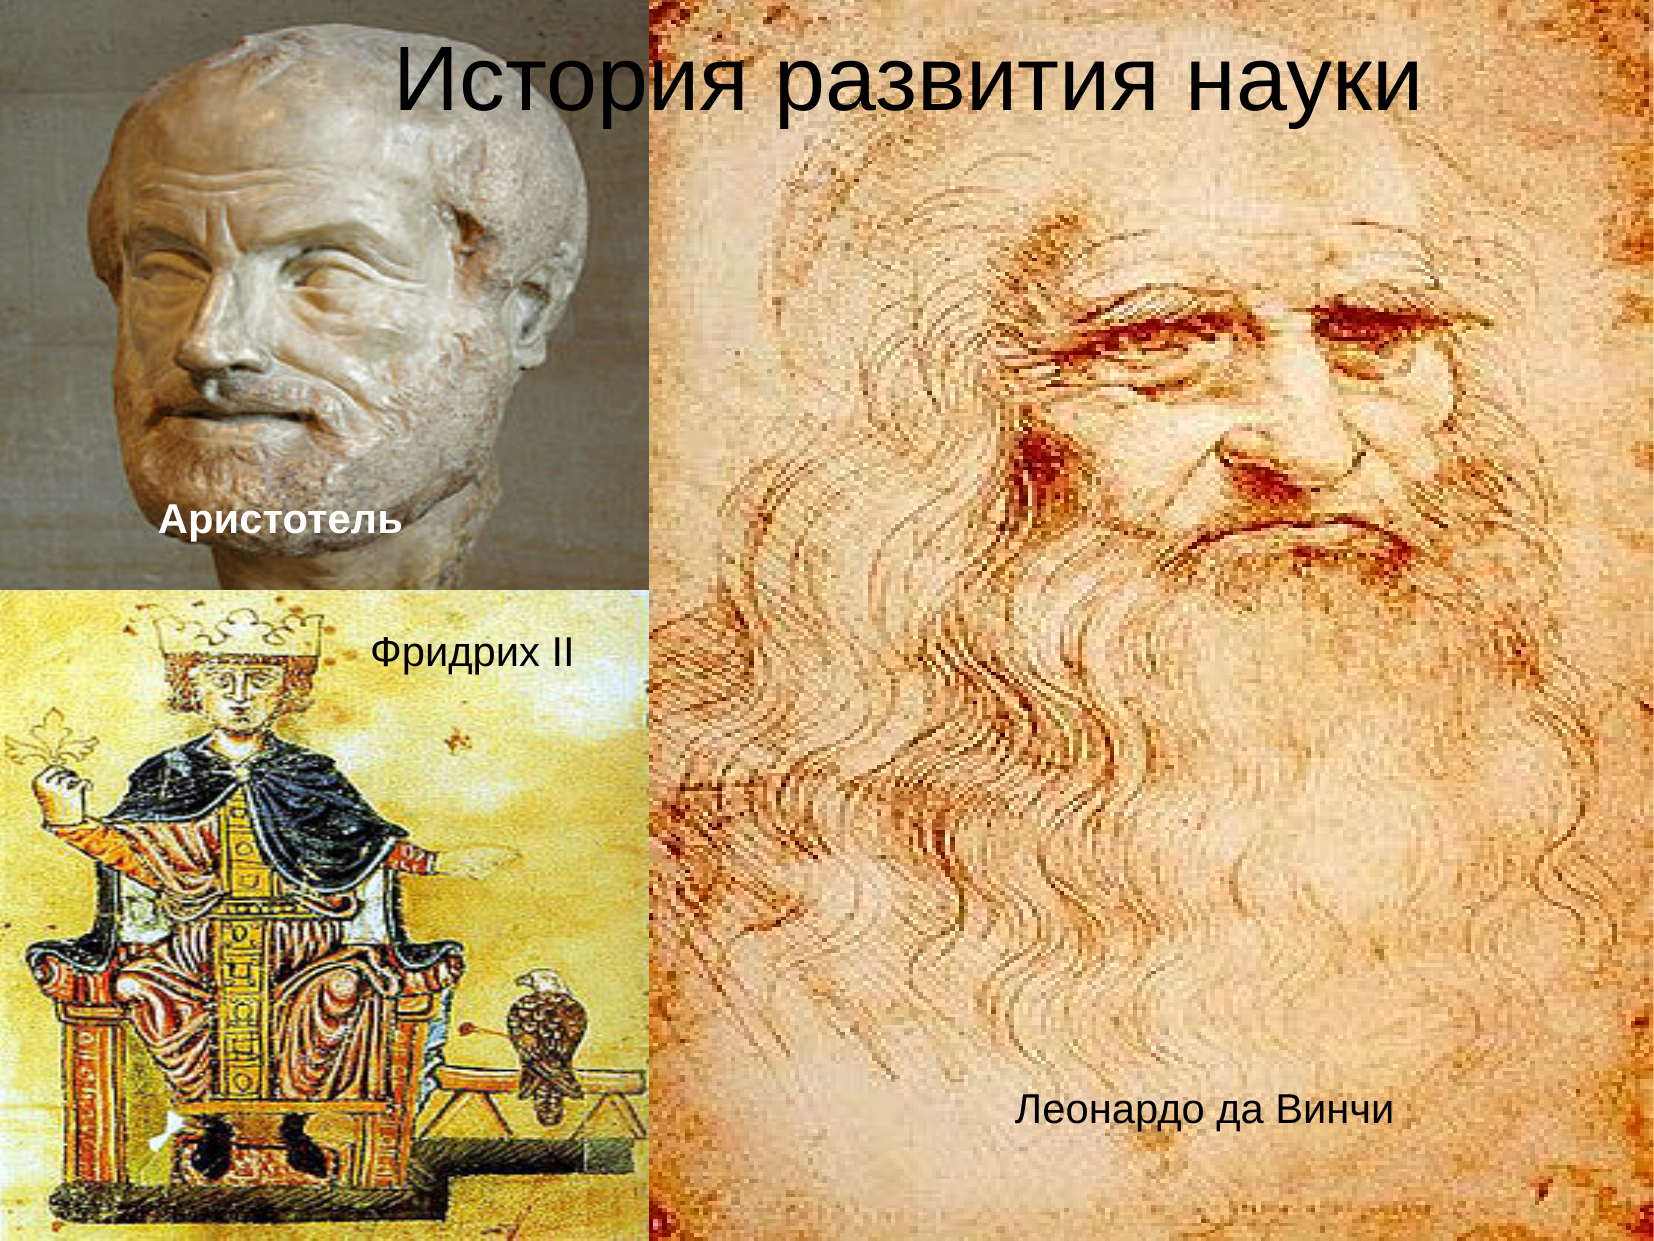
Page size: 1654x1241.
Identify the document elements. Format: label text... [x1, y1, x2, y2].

title Аристотель [59, 472, 502, 562]
title Леонардо да Винчи [844, 1033, 1565, 1182]
picture [0, 0, 1654, 1241]
title История развития науки [165, 0, 1654, 148]
title Фридрих II [206, 620, 739, 680]
